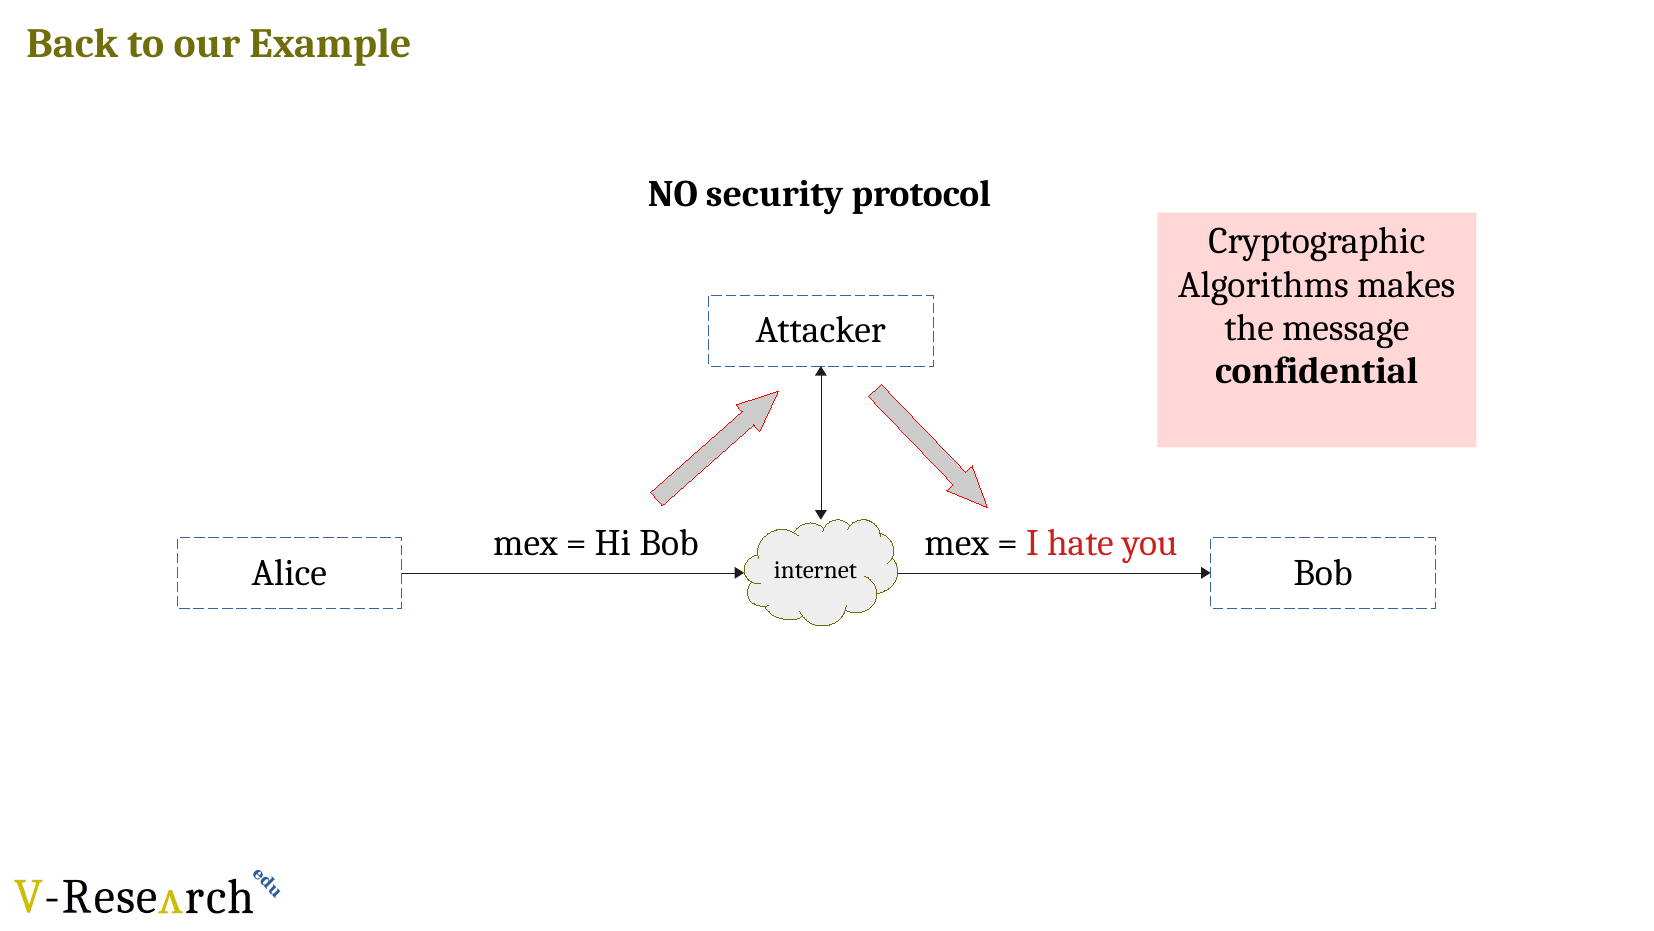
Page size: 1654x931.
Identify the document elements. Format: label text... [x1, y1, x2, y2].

text_box mex = I hate you [909, 513, 1201, 573]
text_box Alice [177, 537, 402, 609]
text_box [650, 391, 779, 506]
text_box internet [744, 519, 898, 626]
picture [11, 876, 255, 916]
text_box Cryptographic Algorithms makes the message confidential [1157, 212, 1477, 448]
text_box Back to our Example [11, 12, 1193, 77]
text_box Attacker [708, 295, 934, 367]
text_box NO security protocol [633, 165, 1016, 225]
text_box Bob [1210, 537, 1436, 609]
text_box edu [222, 847, 333, 931]
text_box [868, 384, 988, 508]
text_box mex = Hi Bob [478, 513, 721, 573]
